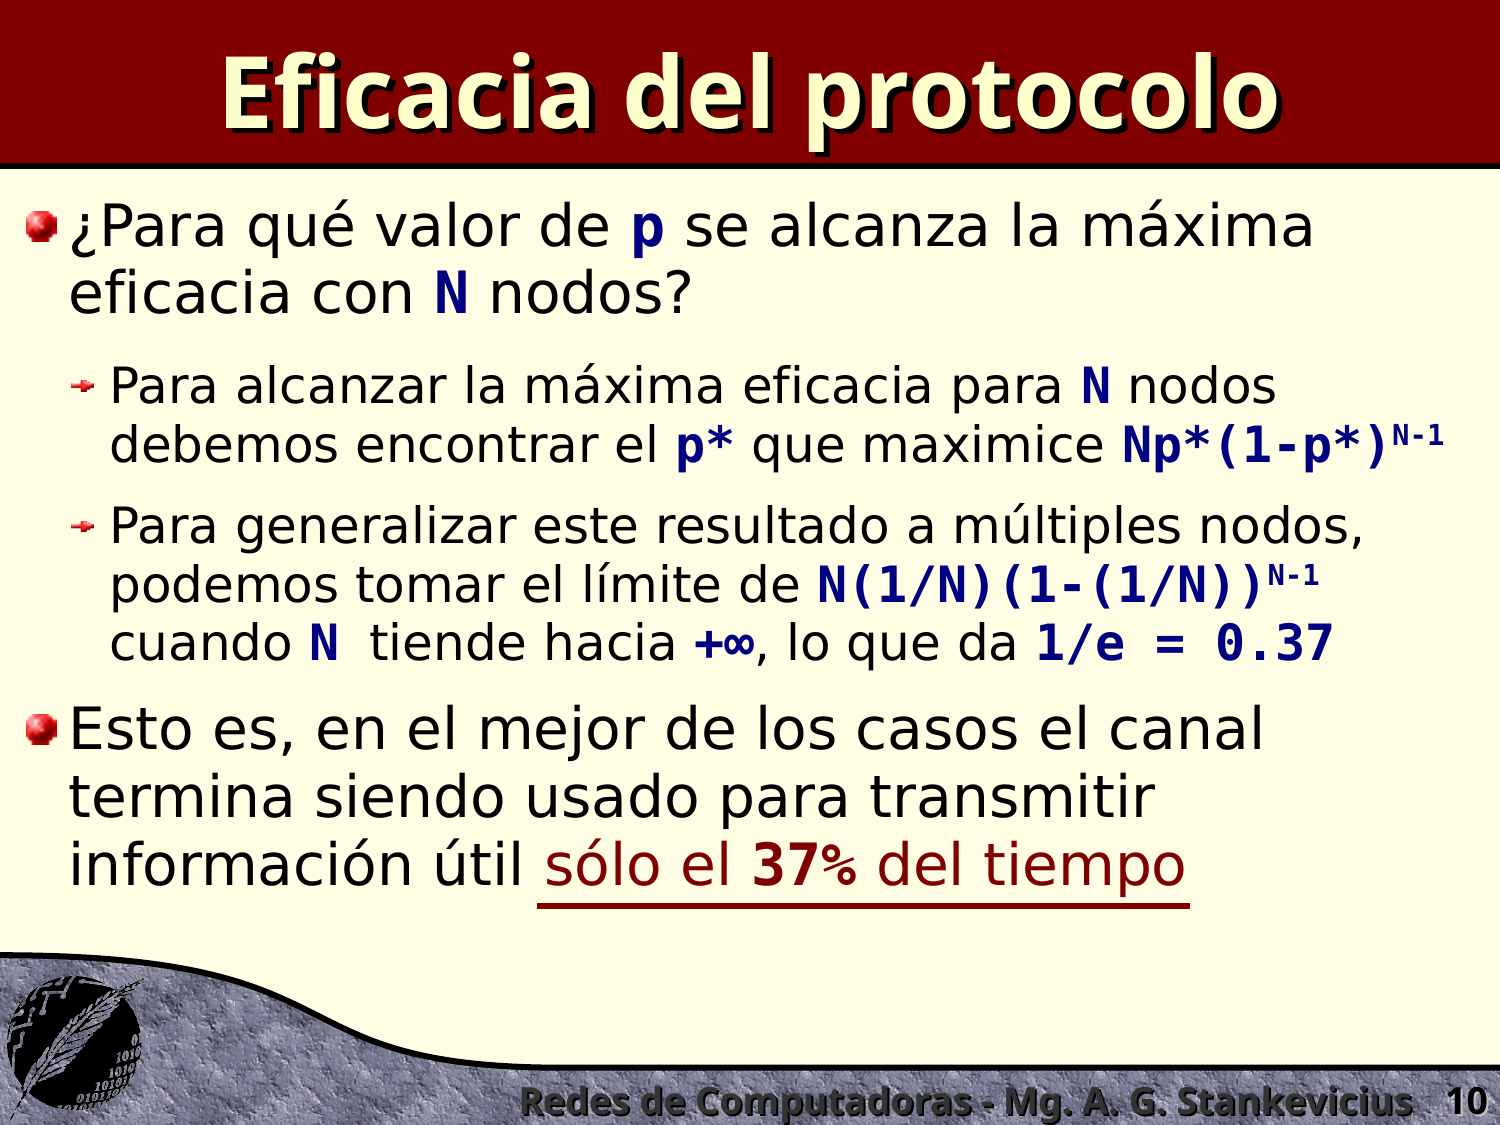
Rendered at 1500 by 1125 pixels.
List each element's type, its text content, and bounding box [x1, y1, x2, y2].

picture [0, 959, 1500, 1125]
list ¿Para qué valor de p se alcanza la máxima eficacia con N nodos? Para alcanzar la máxima eficacia para N nodos debemos encontrar el p* que maximice Np*(1-p*)N-1 Para generalizar este resultado a múltiples nodos, podemos tomar el límite de N(1/N)(1-(1/N))N-1 cuando N tiende hacia +∞, lo que da 1/e = 0.37 Esto es, en el mejor de los casos el canal termina siendo usado para transmitir información útil sólo el 37% del tiempo [11, 192, 1486, 921]
picture [1047, 1100, 1054, 1110]
picture [790, 1100, 795, 1110]
title Eficacia del protocolo [15, 5, 1485, 160]
